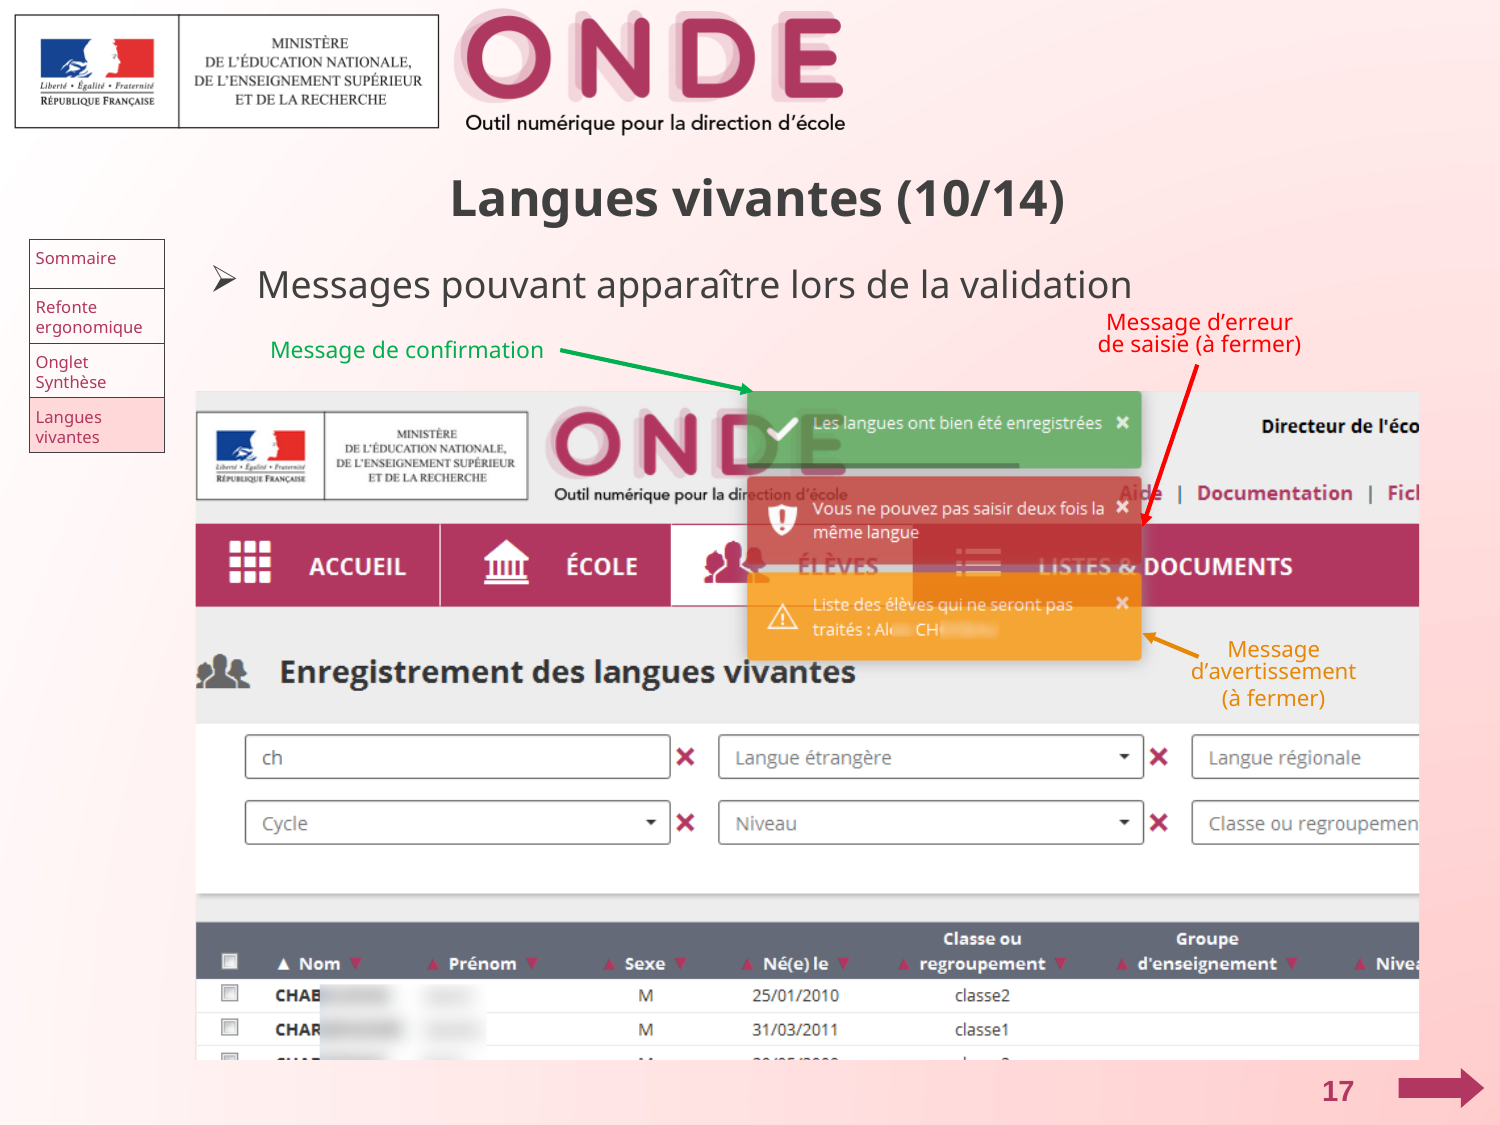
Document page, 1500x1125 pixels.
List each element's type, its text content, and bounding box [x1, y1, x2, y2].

text_box <numéro> [1257, 1064, 1420, 1117]
table_cell Langues vivantes [30, 398, 164, 452]
text_box [1399, 1070, 1483, 1106]
table_header Sommaire [30, 240, 164, 288]
table_cell Onglet Synthèse [30, 344, 164, 397]
text_box Messages pouvant apparaître lors de la validation [195, 262, 1379, 1036]
picture [0, 0, 1500, 1125]
text_box Message d’avertissement (à fermer) [1169, 633, 1379, 719]
text_box Langues vivantes (10/14) [82, 154, 1433, 238]
table_cell Refonte ergonomique [30, 289, 164, 343]
text_box Message de confirmation [252, 332, 563, 387]
